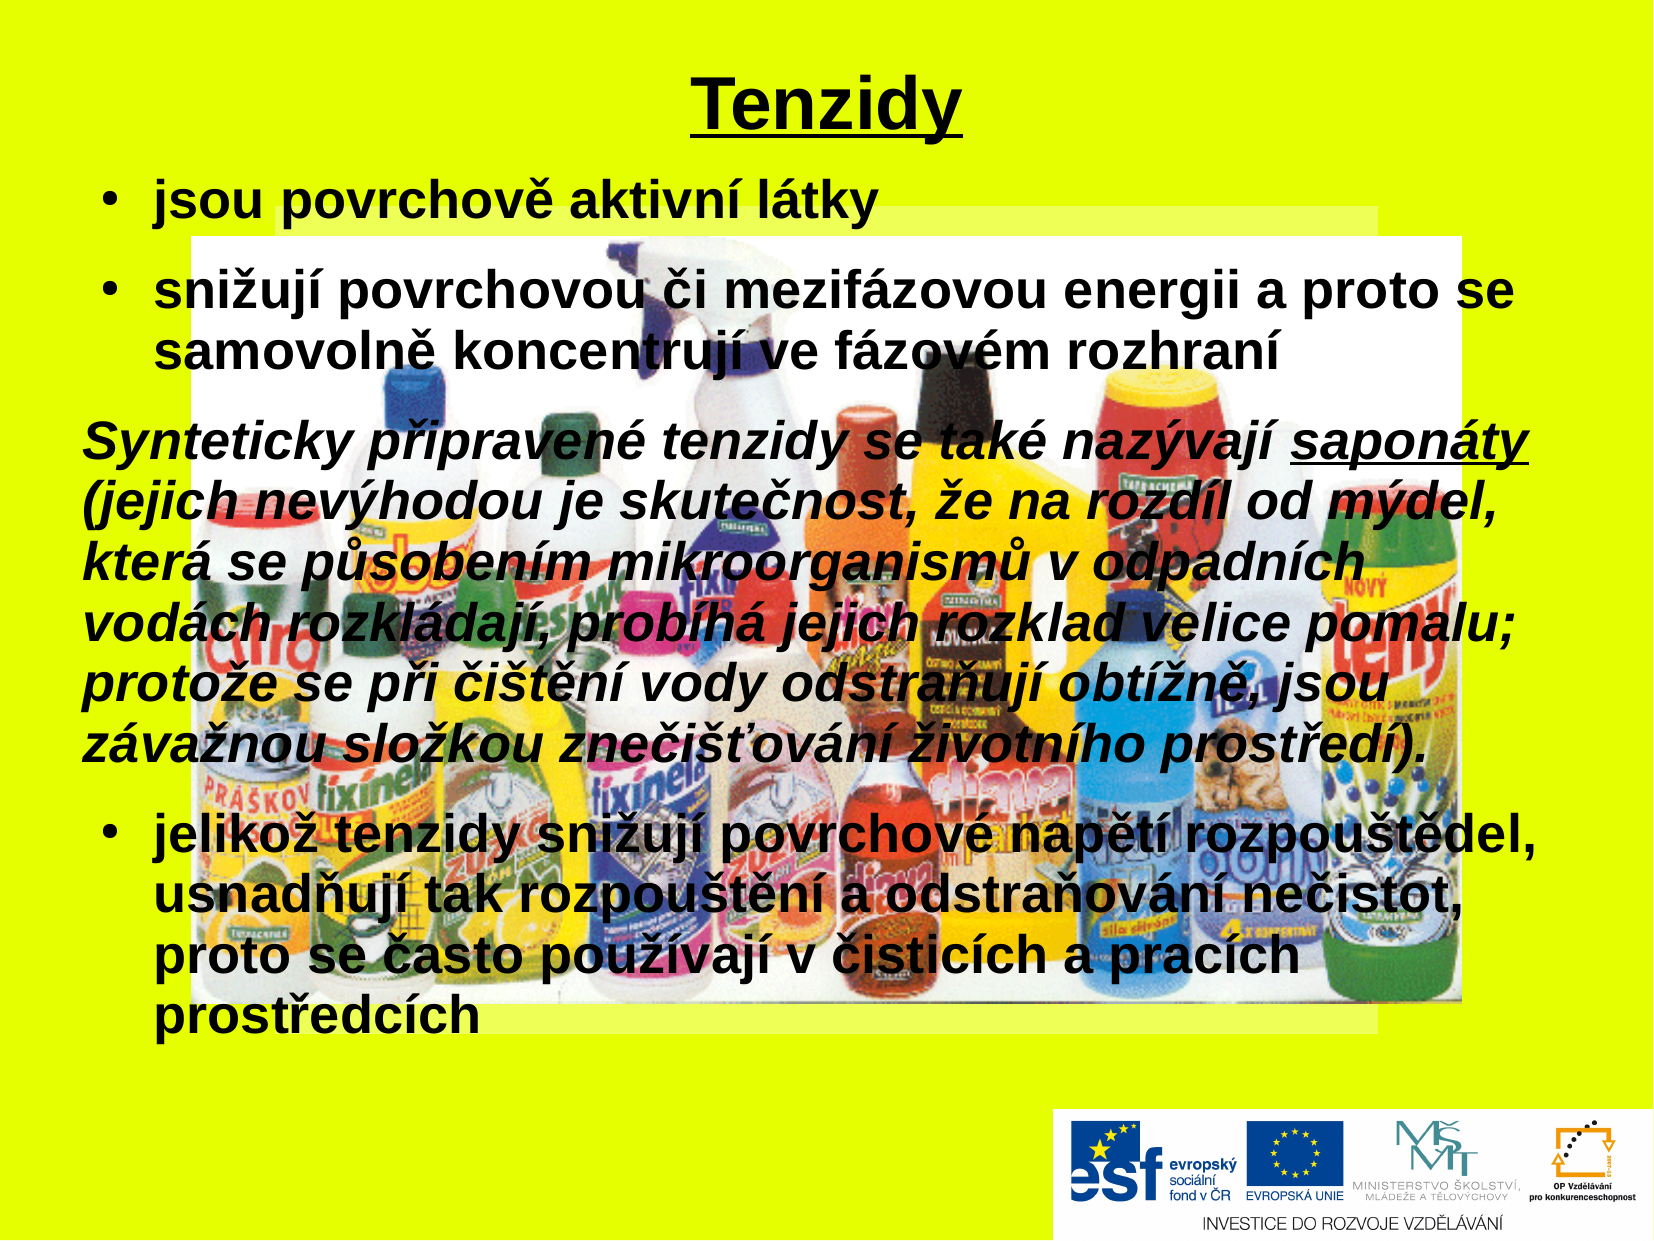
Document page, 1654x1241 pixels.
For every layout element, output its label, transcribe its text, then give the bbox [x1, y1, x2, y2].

list jsou povrchově aktivní látky snižují povrchovou či mezifázovou energii a proto se samovolně koncentrují ve fázovém rozhraní Synteticky připravené tenzidy se také nazývají saponáty (jejich nevýhodou je skutečnost, že na rozdíl od mýdel, která se působením mikroorganismů v odpadních vodách rozkládají, probíhá jejich rozklad velice pomalu; protože se při čištění vody odstraňují obtížně, jsou závažnou složkou znečišťování životního prostředí). jelikož tenzidy snižují povrchové napětí rozpouštědel, usnadňují tak rozpouštění a odstraňování nečistot, proto se často používají v čisticích a pracích prostředcích [82, 169, 1571, 1152]
picture [1053, 1109, 1654, 1241]
title Tenzidy [82, 0, 1571, 169]
